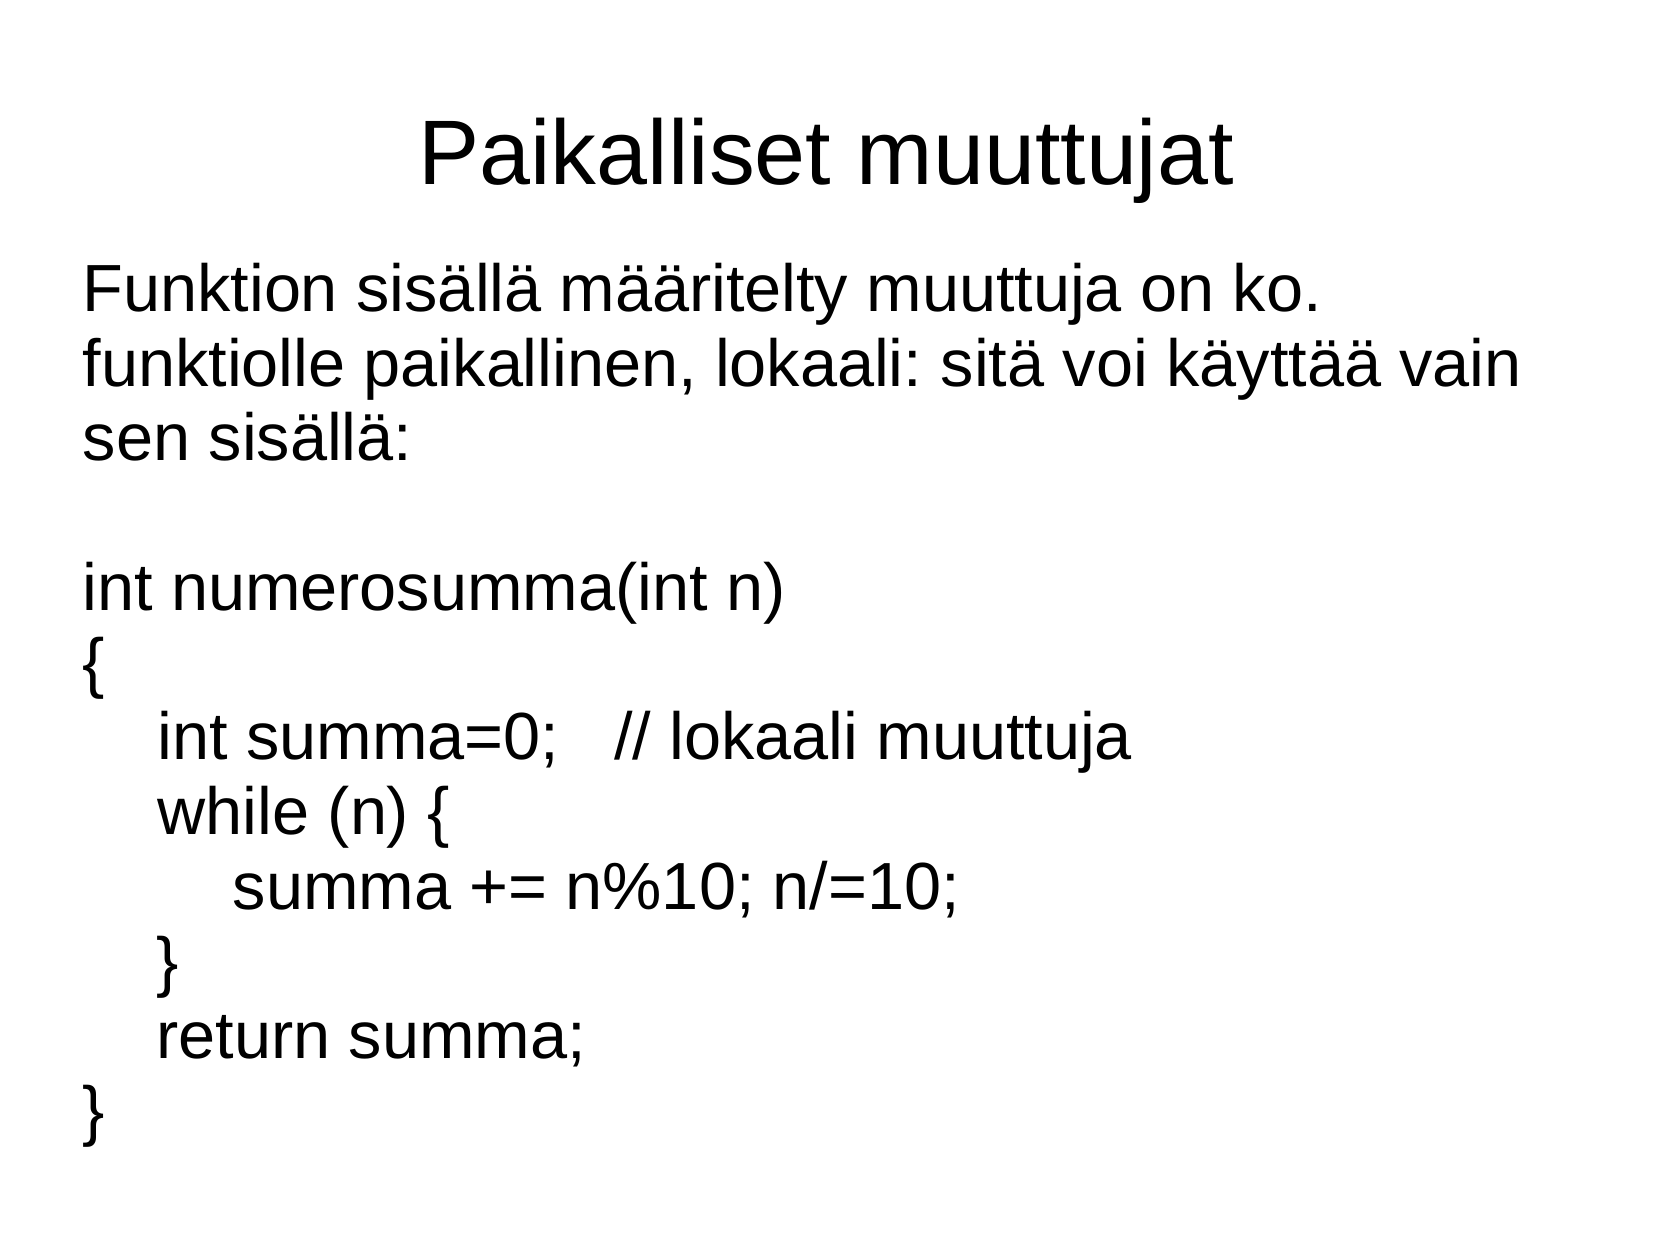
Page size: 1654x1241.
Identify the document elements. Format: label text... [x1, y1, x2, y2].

title Paikalliset muuttujat [82, 56, 1571, 250]
subtitle Funktion sisällä määritelty muuttuja on ko. funktiolle paikallinen, lokaali: sitä voi käyttää vain sen sisällä: int numerosumma(int n) { int summa=0; // lokaali muuttuja while (n) { summa += n%10; n/=10; } return summa; } [82, 250, 1571, 1149]
